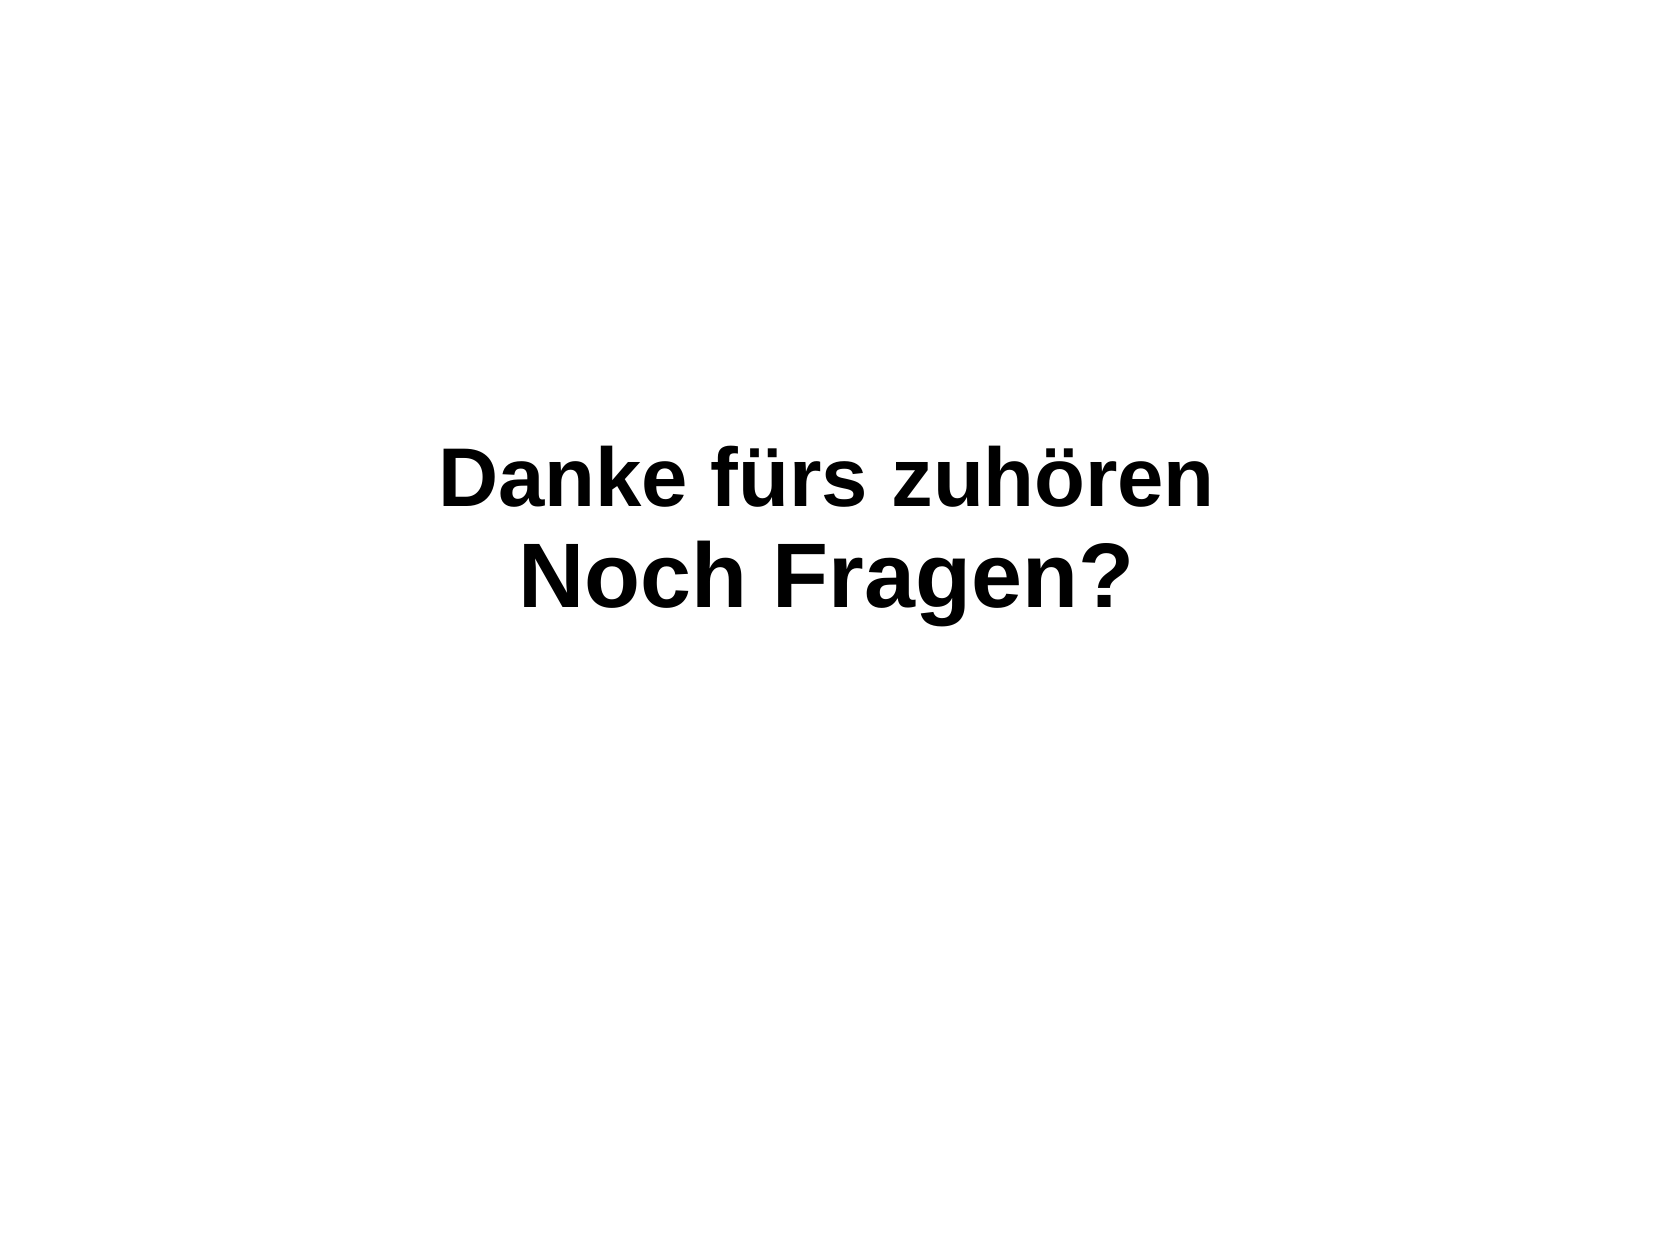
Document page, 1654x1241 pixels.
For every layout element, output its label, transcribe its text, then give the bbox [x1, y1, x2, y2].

subtitle Danke fürs zuhören Noch Fragen? [82, 49, 1571, 1010]
